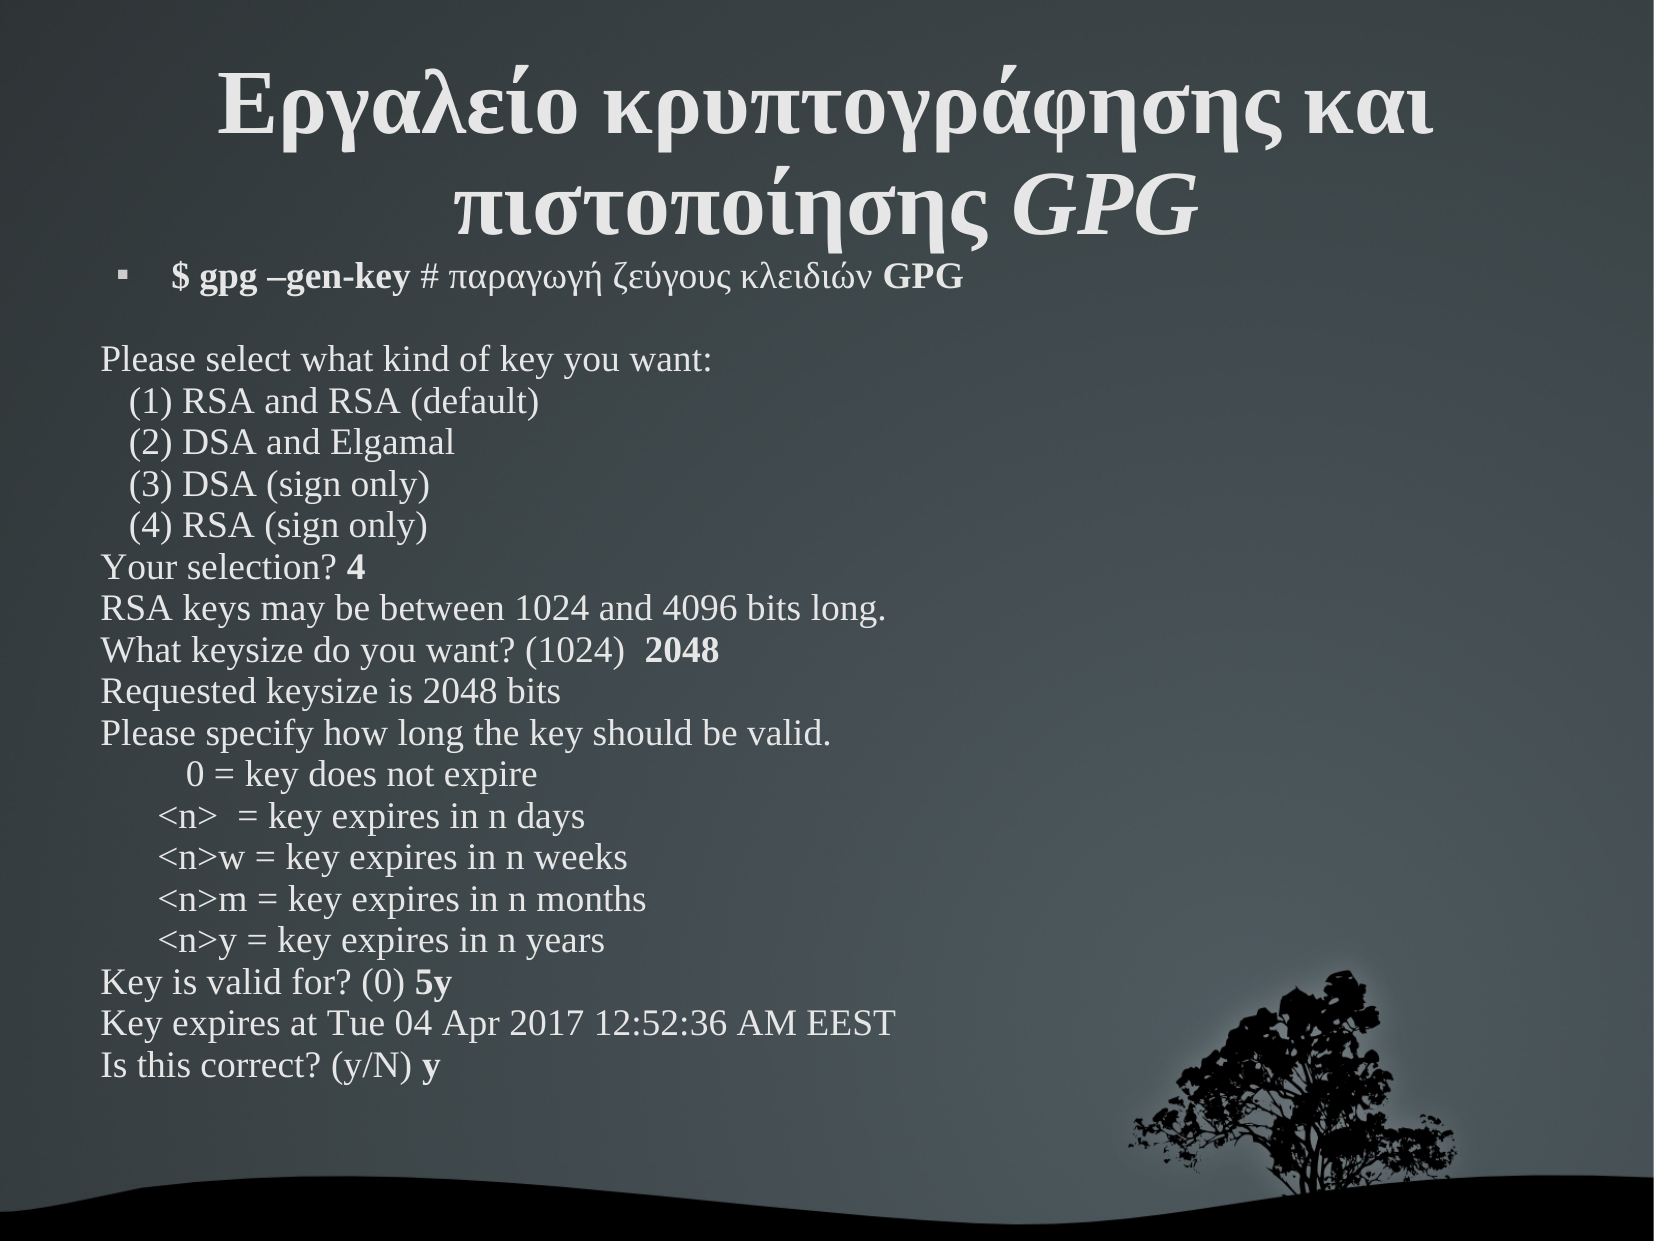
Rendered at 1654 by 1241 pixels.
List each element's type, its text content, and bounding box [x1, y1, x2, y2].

picture [0, 0, 1654, 1241]
list $ gpg –gen-key # παραγωγή ζεύγους κλειδιών GPG Please select what kind of key you want: (1) RSA and RSA (default) (2) DSA and Elgamal (3) DSA (sign only) (4) RSA (sign only) Your selection? 4 RSA keys may be between 1024 and 4096 bits long. What keysize do you want? (1024) 2048 Requested keysize is 2048 bits Please specify how long the key should be valid. 0 = key does not expire <n> = key expires in n days <n>w = key expires in n weeks <n>m = key expires in n months <n>y = key expires in n years Key is valid for? (0) 5y Key expires at Tue 04 Apr 2017 12:52:36 AM EEST Is this correct? (y/N) y [82, 273, 1571, 1183]
title Εργαλείο κρυπτογράφησης και πιστοποίησης GPG [82, 33, 1571, 273]
